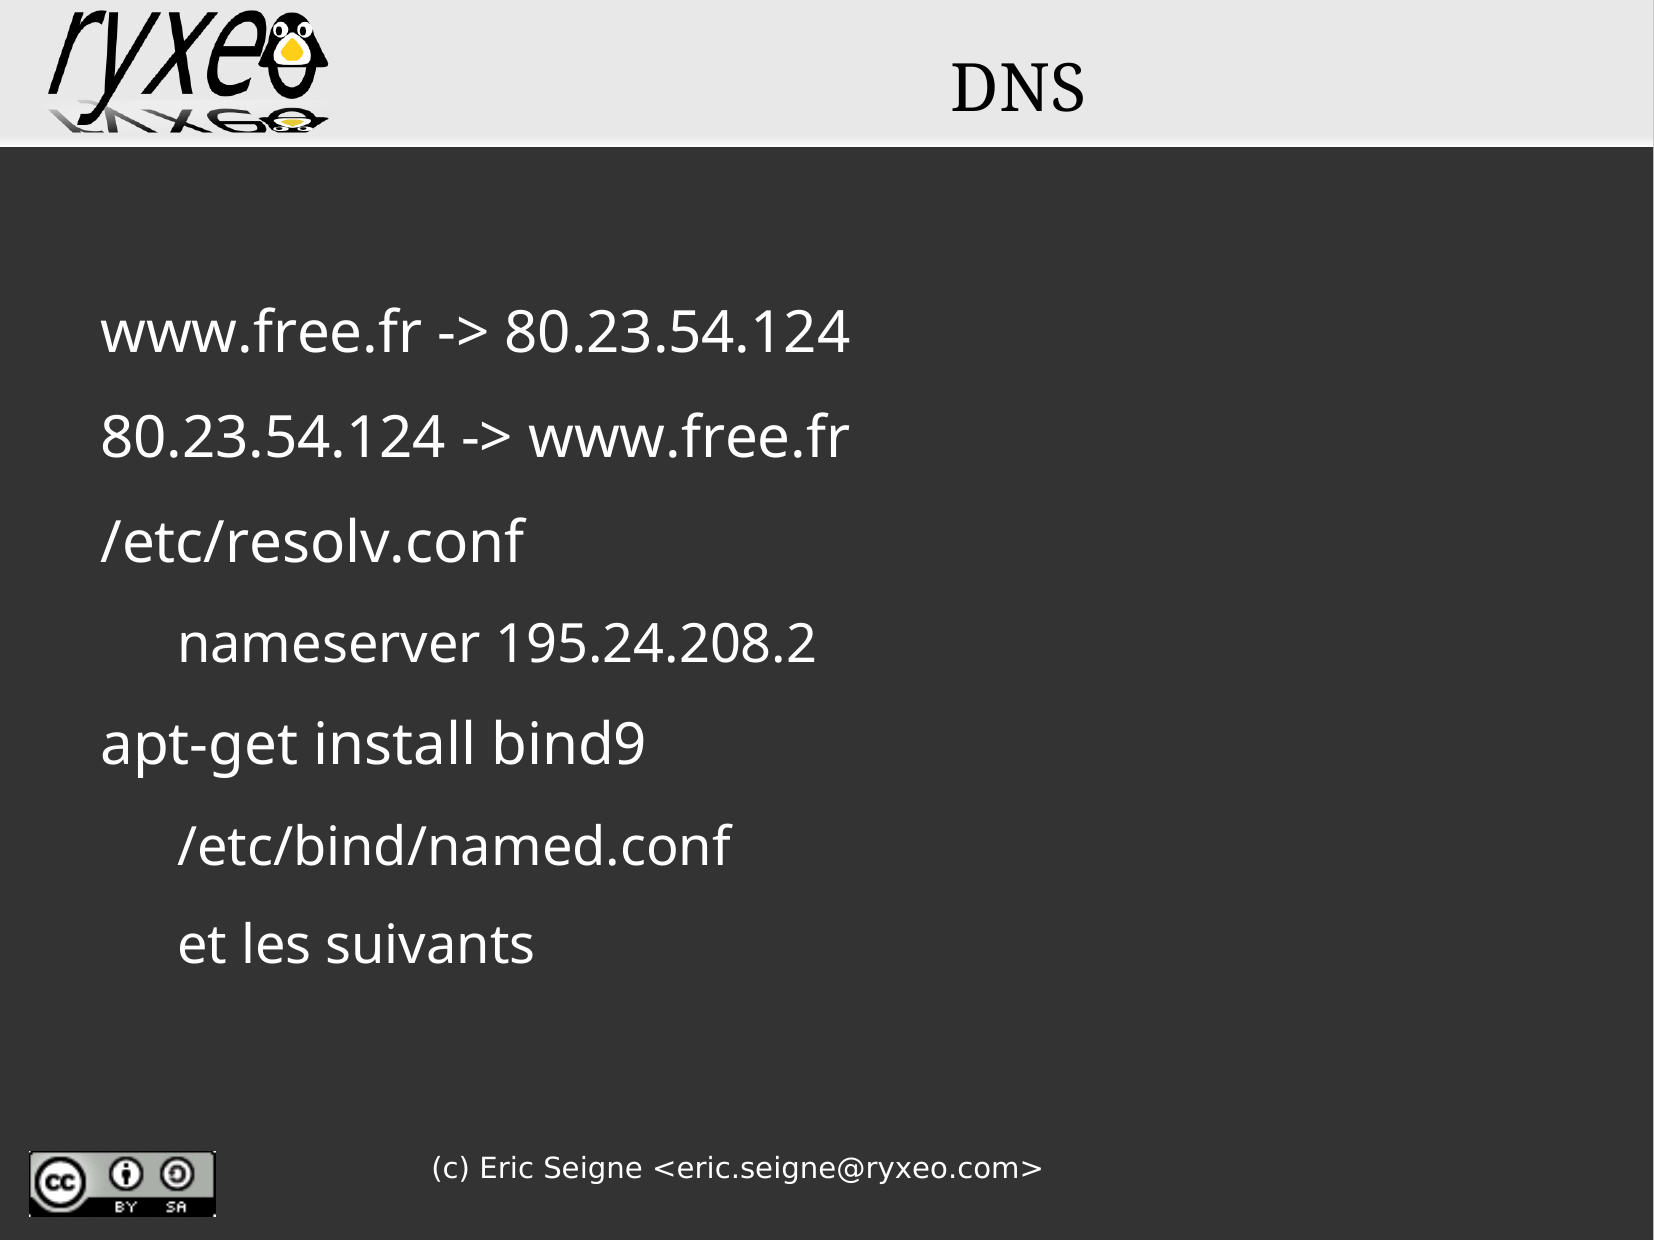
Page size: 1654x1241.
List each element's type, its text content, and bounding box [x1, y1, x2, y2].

title DNS [442, 29, 1595, 142]
picture [0, 0, 1654, 147]
list www.free.fr -> 80.23.54.124 80.23.54.124 -> www.free.fr /etc/resolv.conf nameserver 195.24.208.2 apt-get install bind9 /etc/bind/named.conf et les suivants [82, 290, 1571, 1094]
picture [29, 1151, 216, 1217]
